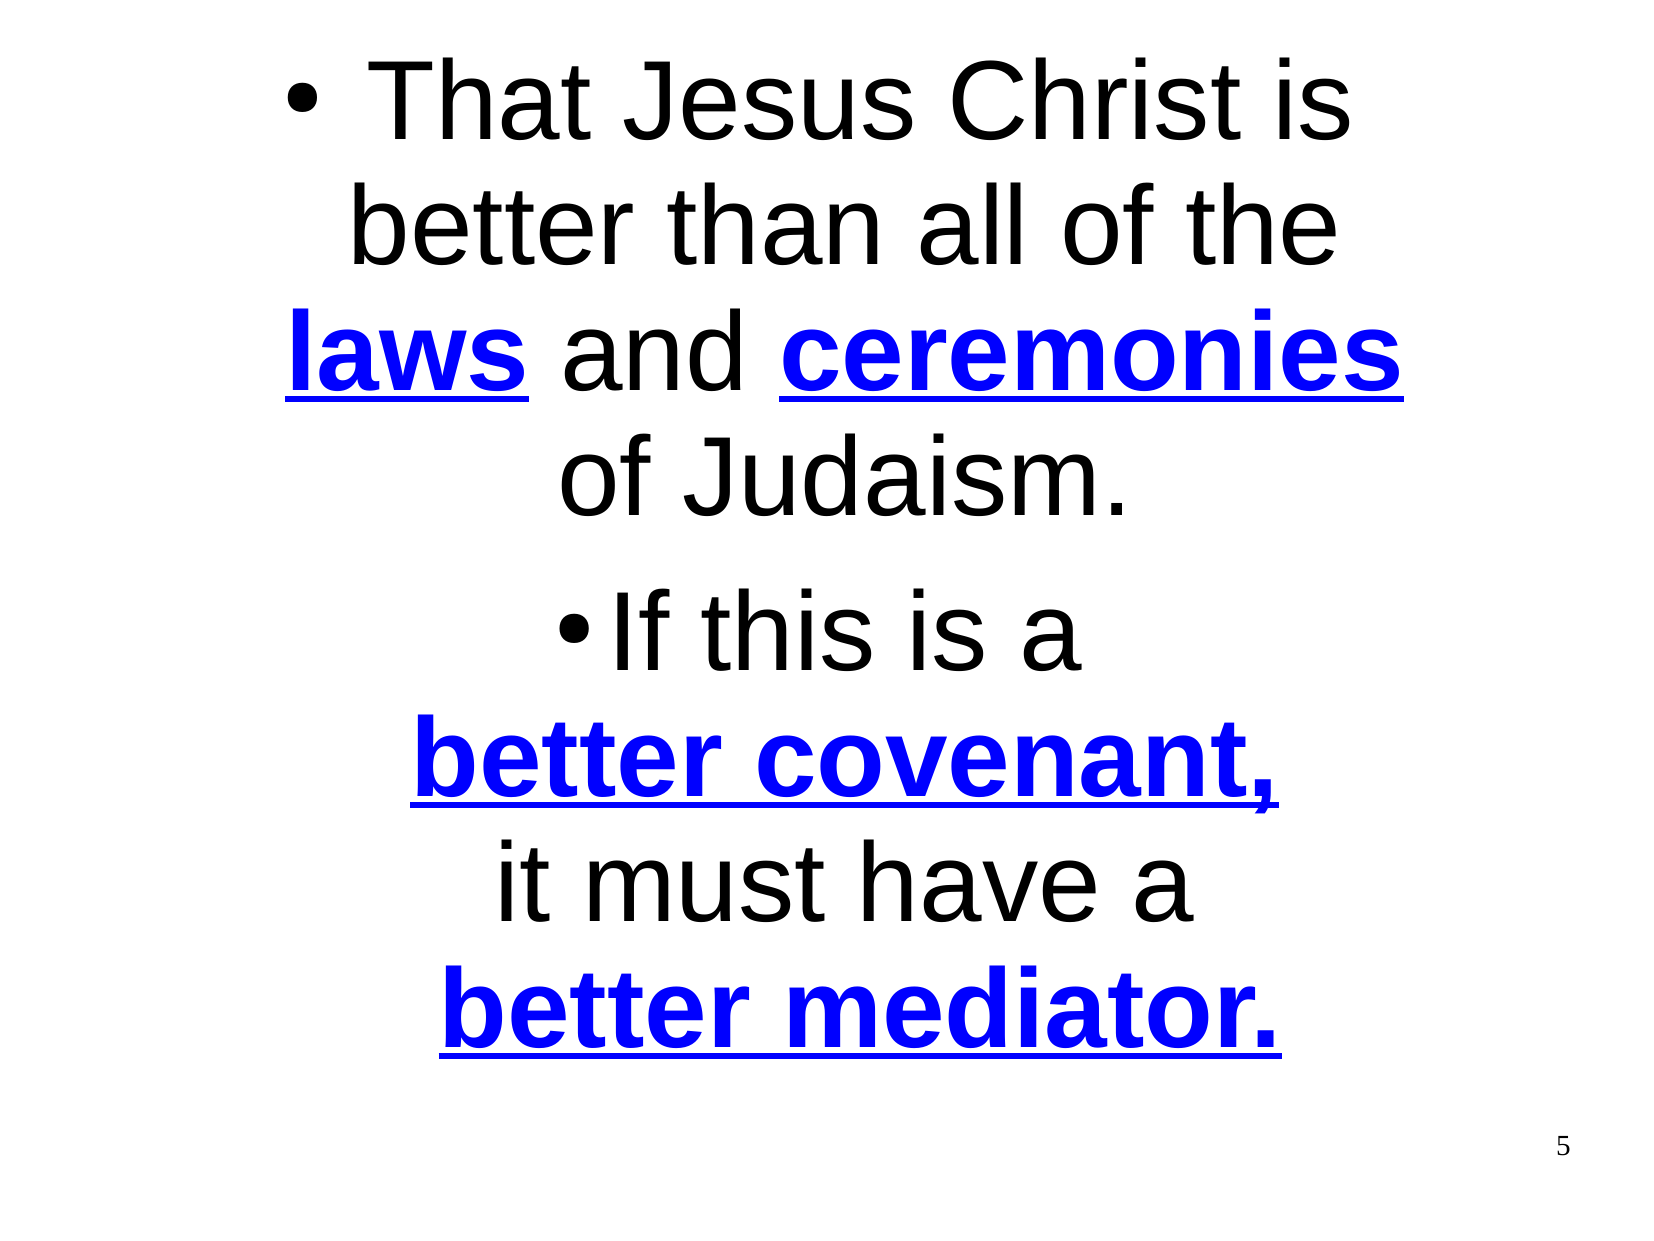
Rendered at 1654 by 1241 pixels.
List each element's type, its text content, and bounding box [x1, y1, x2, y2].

list That Jesus Christ is better than all of the laws and ceremonies of Judaism. If this is a better covenant, it must have a better mediator. [37, 37, 1613, 1238]
